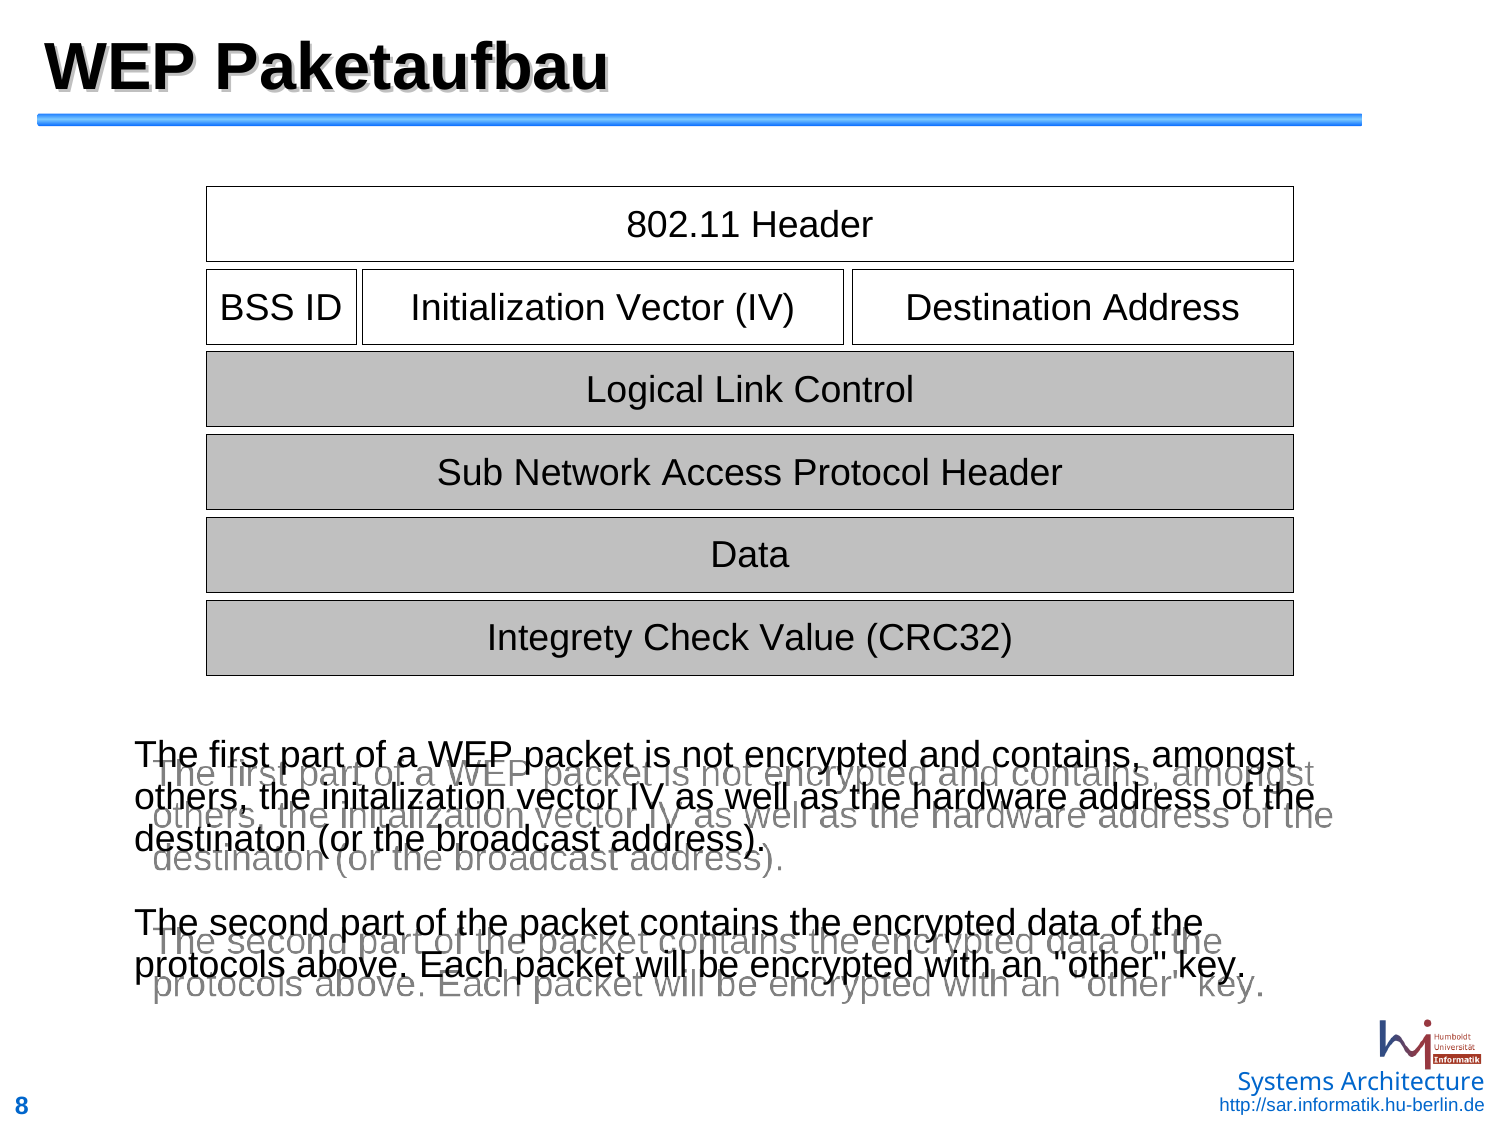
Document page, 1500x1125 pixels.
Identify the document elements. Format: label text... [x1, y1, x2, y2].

title WEP Paketaufbau [29, 20, 1500, 114]
text_box Sub Network Access Protocol Header [206, 434, 1294, 510]
text_box Destination Address [852, 269, 1294, 345]
text_box Initialization Vector (IV) [362, 269, 844, 345]
text_box The first part of a WEP packet is not encrypted and contains, amongst others, the initalization vector IV as well as the hardware address of the destinaton (or the broadcast address). The second part of the packet contains the encrypted data of the protocols above. Each packet will be encrypted with an ''other'' key. [119, 726, 1381, 1013]
text_box Integrety Check Value (CRC32) [206, 600, 1294, 676]
text_box BSS ID [206, 269, 357, 345]
text_box Logical Link Control [206, 351, 1294, 427]
picture [1376, 1016, 1483, 1071]
text_box Data [206, 517, 1294, 593]
text_box 802.11 Header [206, 186, 1294, 262]
